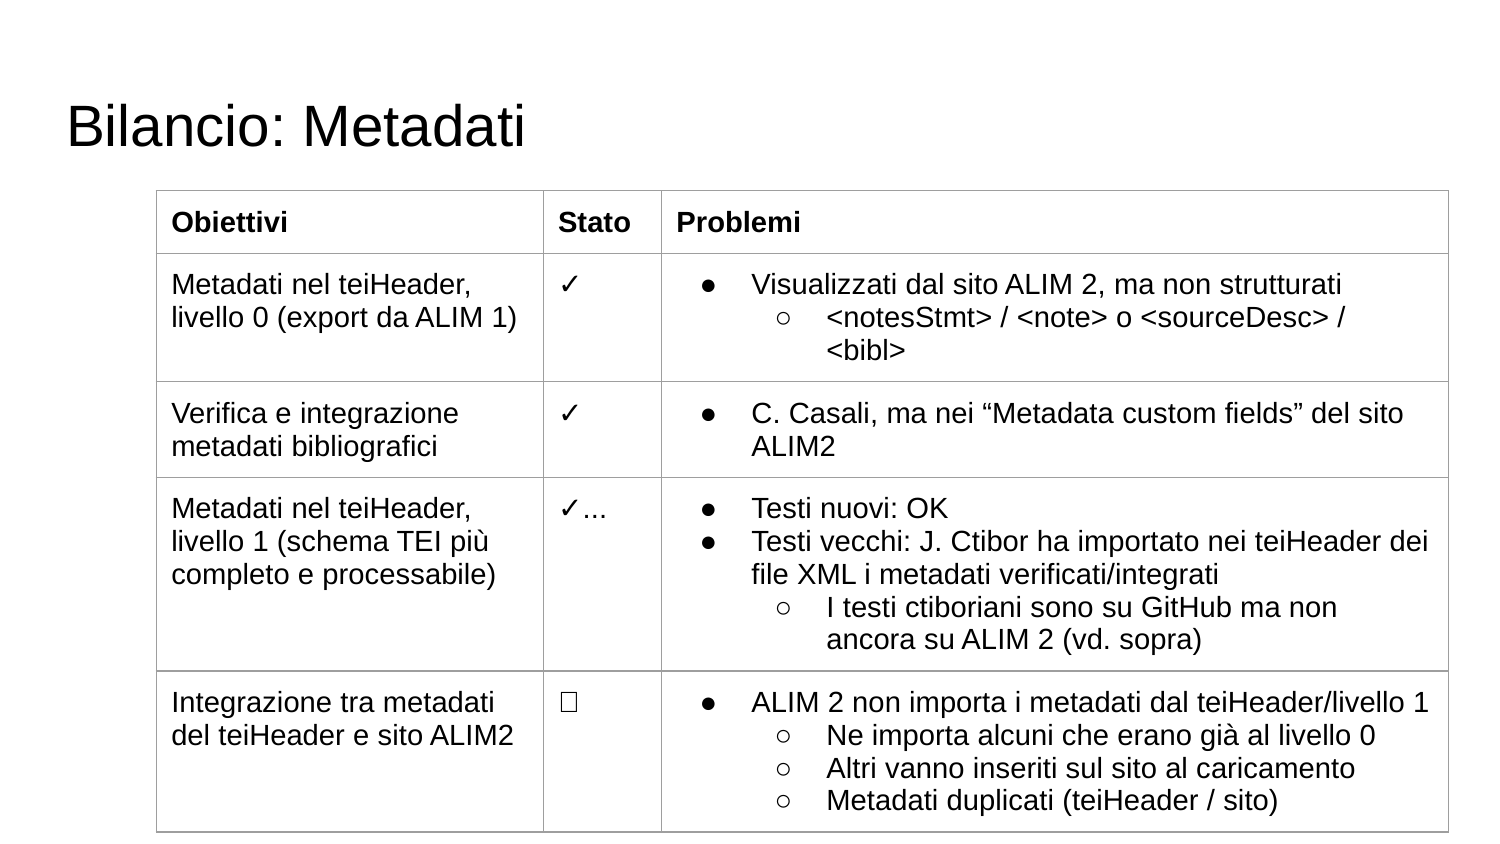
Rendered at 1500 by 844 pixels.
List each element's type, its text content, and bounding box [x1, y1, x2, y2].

table_cell Testi nuovi: OK Testi vecchi: J. Ctibor ha importato nei teiHeader dei file XML i metadati verificati/integrati I testi ctiboriani sono su GitHub ma non ancora su ALIM 2 (vd. sopra) [662, 478, 1448, 670]
table_cell ALIM 2 non importa i metadati dal teiHeader/livello 1 Ne importa alcuni che erano già al livello 0 Altri vanno inseriti sul sito al caricamento Metadati duplicati (teiHeader / sito) [662, 672, 1448, 831]
table_cell ✓... [544, 478, 661, 670]
table_cell Metadati nel teiHeader, livello 1 (schema TEI più completo e processabile) [157, 478, 543, 670]
title Bilancio: Metadati [51, 72, 1449, 167]
table_header Obiettivi [157, 191, 543, 253]
table_cell C. Casali, ma nei “Metadata custom fields” del sito ALIM2 [662, 382, 1448, 477]
table_header Stato [544, 191, 661, 253]
table_cell Integrazione tra metadati del teiHeader e sito ALIM2 [157, 672, 543, 831]
table_cell Verifica e integrazione metadati bibliografici [157, 382, 543, 477]
table_cell Metadati nel teiHeader, livello 0 (export da ALIM 1) [157, 254, 543, 381]
table_cell Visualizzati dal sito ALIM 2, ma non strutturati <notesStmt> / <note> o <sourceDesc> / <bibl> [662, 254, 1448, 381]
table_cell ✓ [544, 254, 661, 381]
table_cell ❌ [544, 672, 661, 831]
table_header Problemi [662, 191, 1448, 253]
table_cell ✓ [544, 382, 661, 477]
